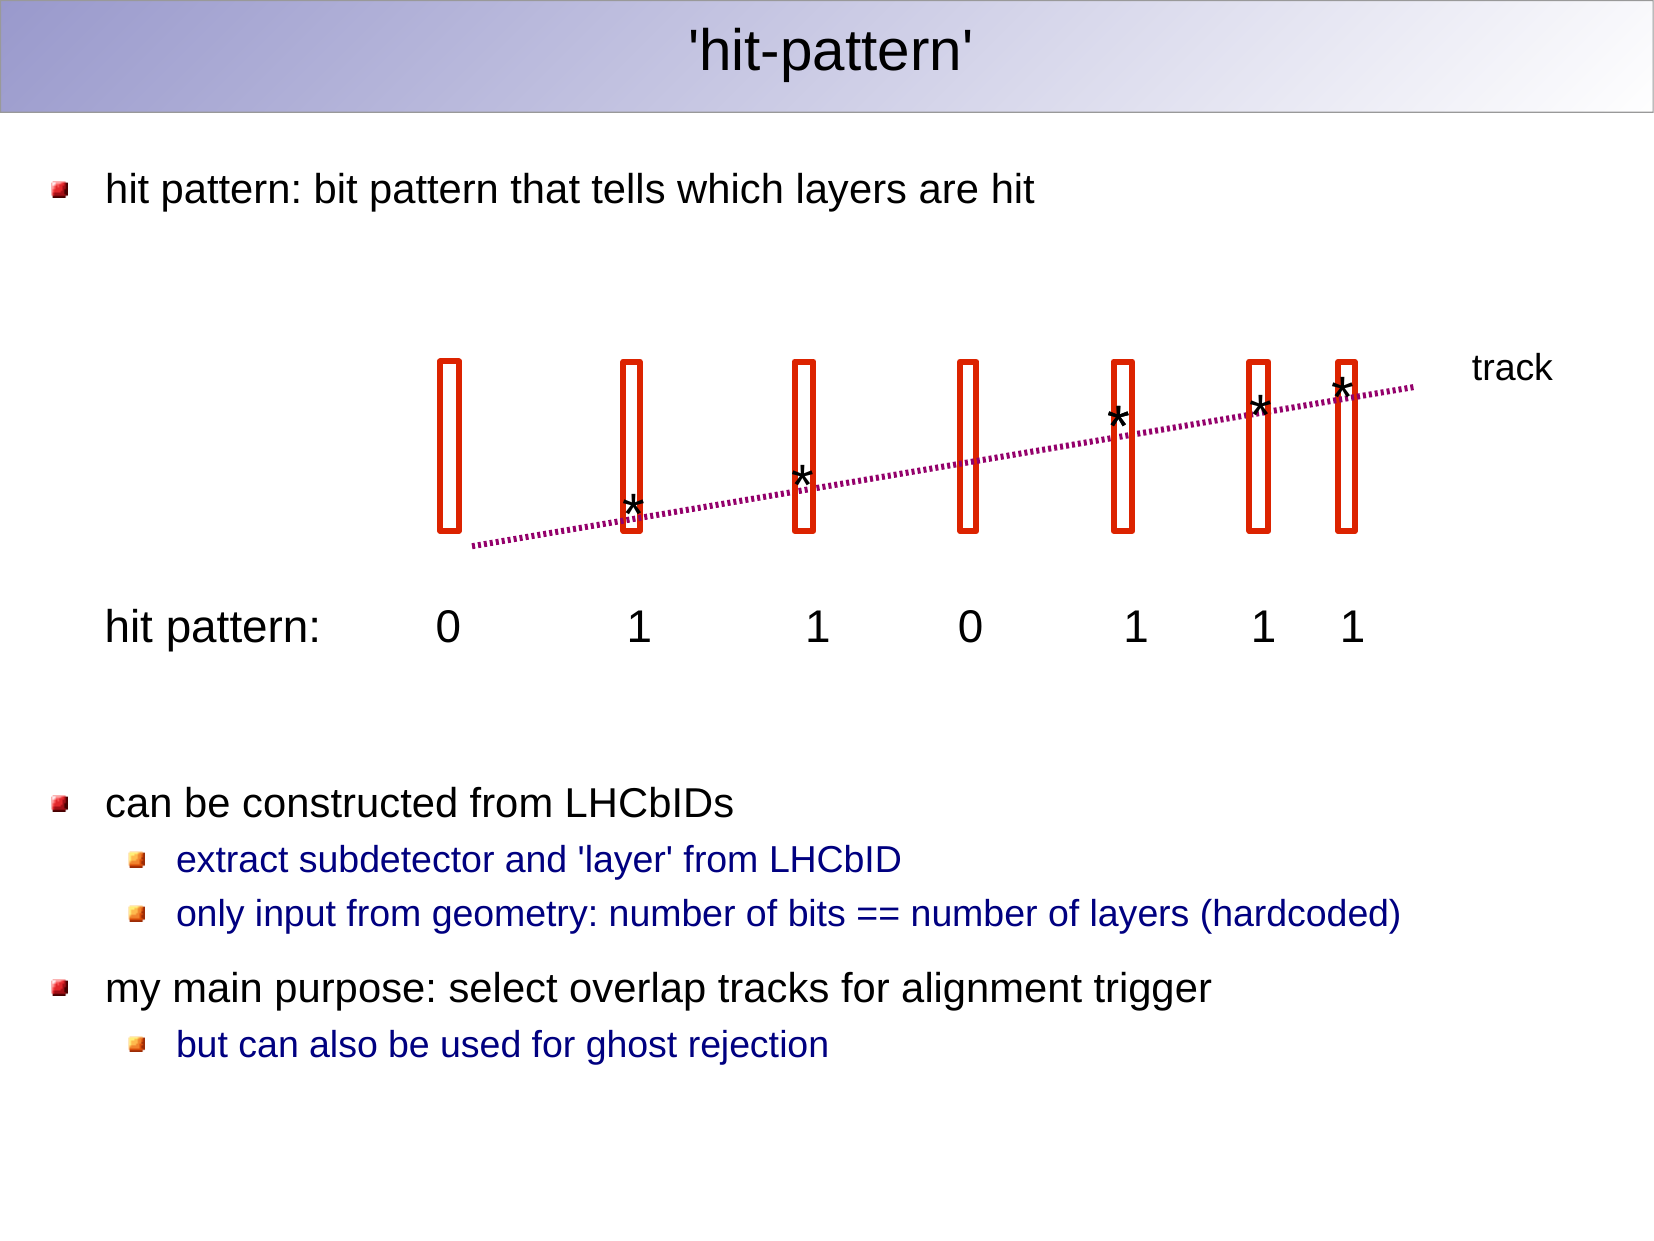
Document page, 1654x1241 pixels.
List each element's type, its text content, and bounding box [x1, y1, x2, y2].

text_box * [1302, 357, 1387, 459]
text_box track [1442, 338, 1568, 410]
text_box hit pattern: 0 1 1 0 1 1 1 [74, 593, 1547, 677]
text_box * [1219, 374, 1304, 477]
text_box * [592, 474, 678, 576]
list hit pattern: bit pattern that tells which layers are hit [34, 166, 1610, 274]
title 'hit-pattern' [86, 0, 1576, 101]
list can be constructed from LHCbIDs extract subdetector and 'layer' from LHCbID only input from geometry: number of bits == number of layers (hardcoded) my main purpose: select overlap tracks for alignment trigger but can also be used for ghost rejection [34, 780, 1610, 1138]
text_box * [761, 445, 847, 547]
text_box * [1077, 386, 1163, 488]
